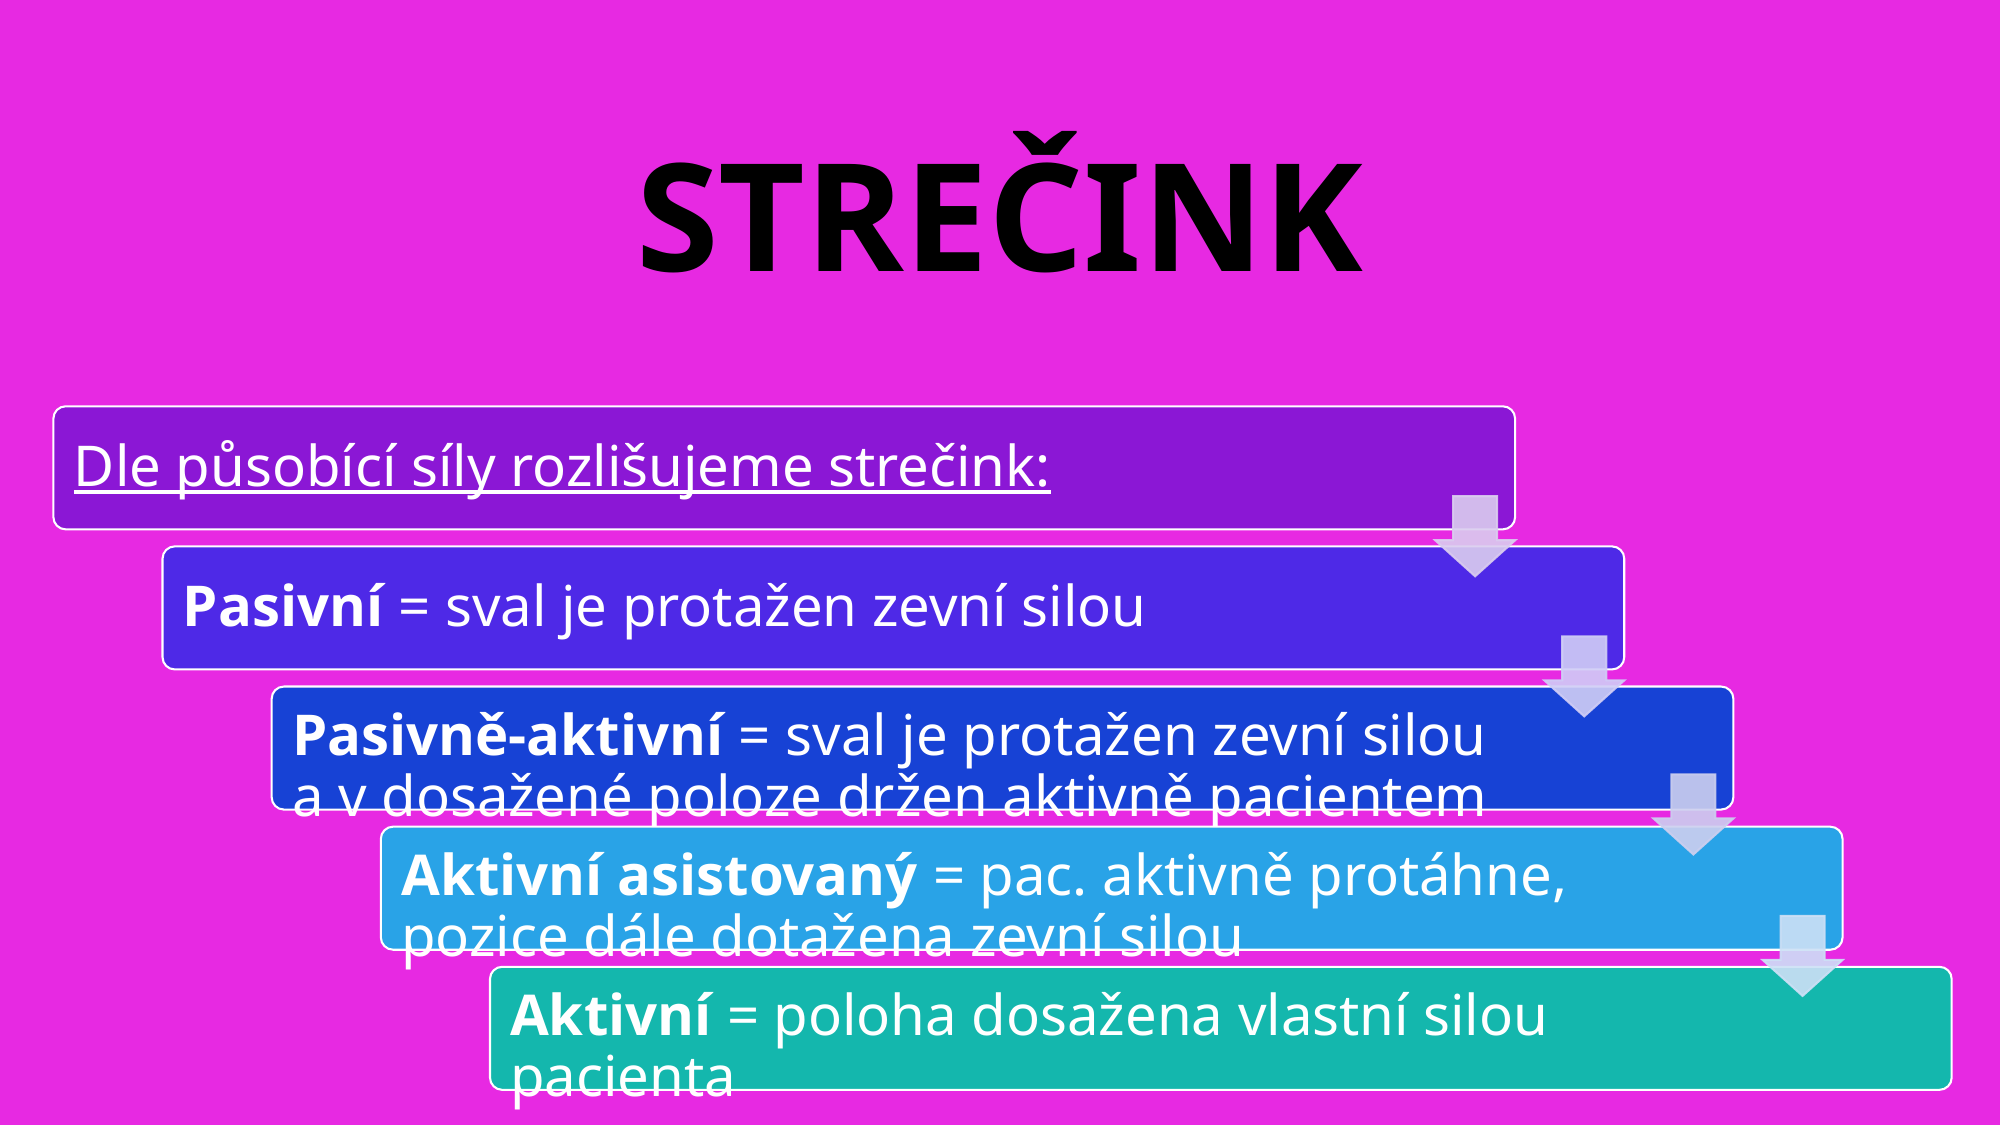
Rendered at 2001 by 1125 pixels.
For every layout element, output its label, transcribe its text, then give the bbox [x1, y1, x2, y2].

title STREČINK [104, 103, 1896, 320]
text_box Pasivně-aktivní = sval je protažen zevní silou a v dosažené poloze držen aktivně pacientem [271, 686, 1734, 810]
text_box [0, 0, 2000, 1125]
text_box Aktivní asistovaný = pac. aktivně protáhne, pozice dále dotažena zevní silou [380, 826, 1843, 950]
text_box Aktivní = poloha dosažena vlastní silou pacienta [489, 966, 1952, 1090]
text_box Dle působící síly rozlišujeme strečink: [53, 406, 1516, 530]
text_box Pasivní = sval je protažen zevní silou [162, 546, 1625, 670]
